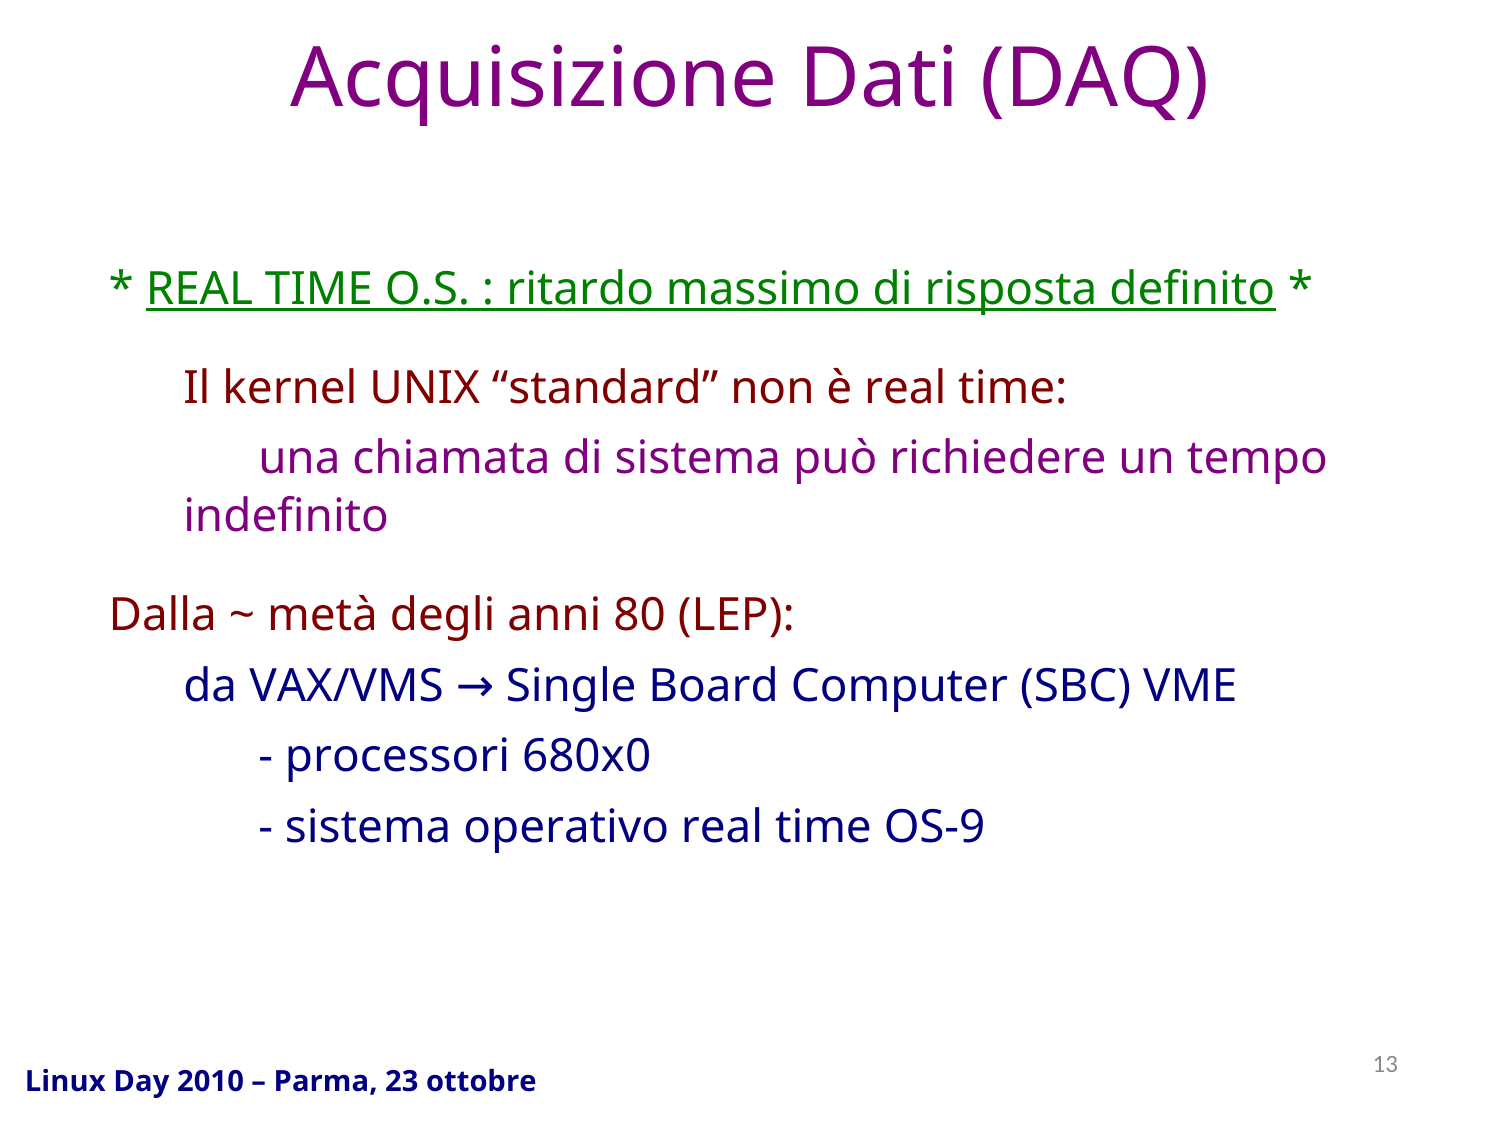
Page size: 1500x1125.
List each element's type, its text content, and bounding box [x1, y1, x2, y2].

subtitle * REAL TIME O.S. : ritardo massimo di risposta definito * Il kernel UNIX “standard” non è real time: una chiamata di sistema può richiedere un tempo indefinito Dalla ~ metà degli anni 80 (LEP): da VAX/VMS → Single Board Computer (SBC) VME - processori 680x0 - sistema operativo real time OS-9 [108, 249, 1399, 922]
text_box Acquisizione Dati (DAQ)‏ [41, 0, 1459, 132]
